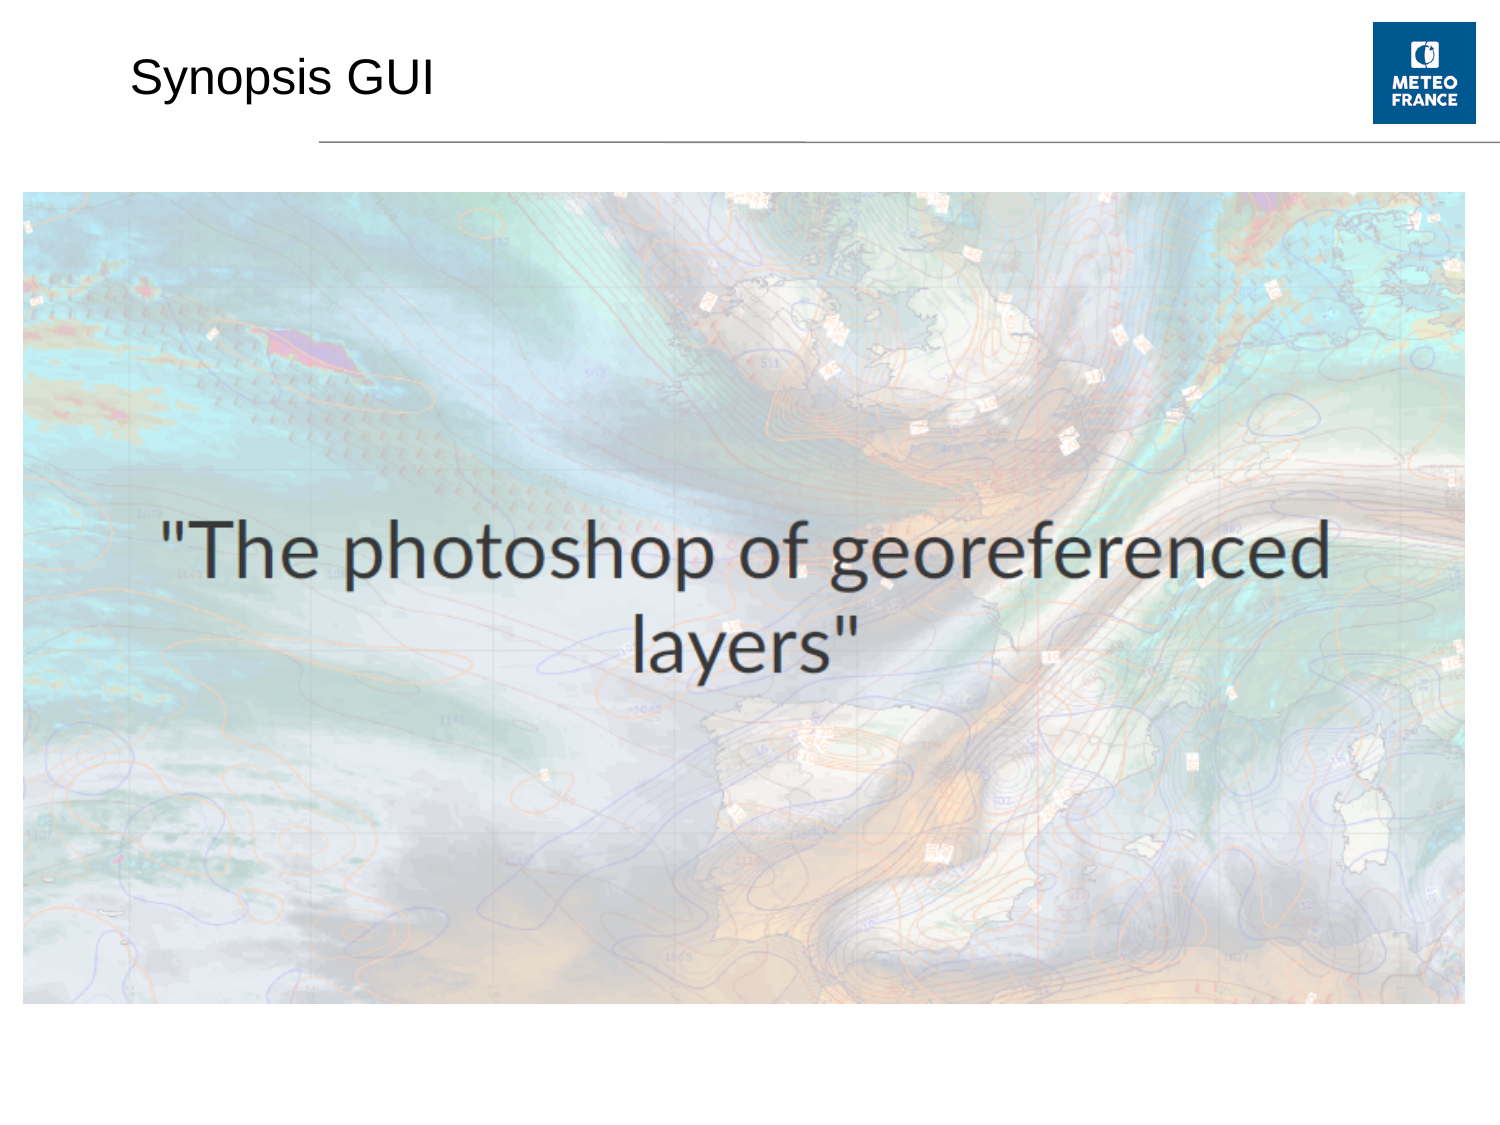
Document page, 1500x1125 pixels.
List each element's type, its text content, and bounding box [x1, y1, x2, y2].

picture [23, 192, 1465, 1004]
title Synopsis GUI [129, 23, 1500, 141]
